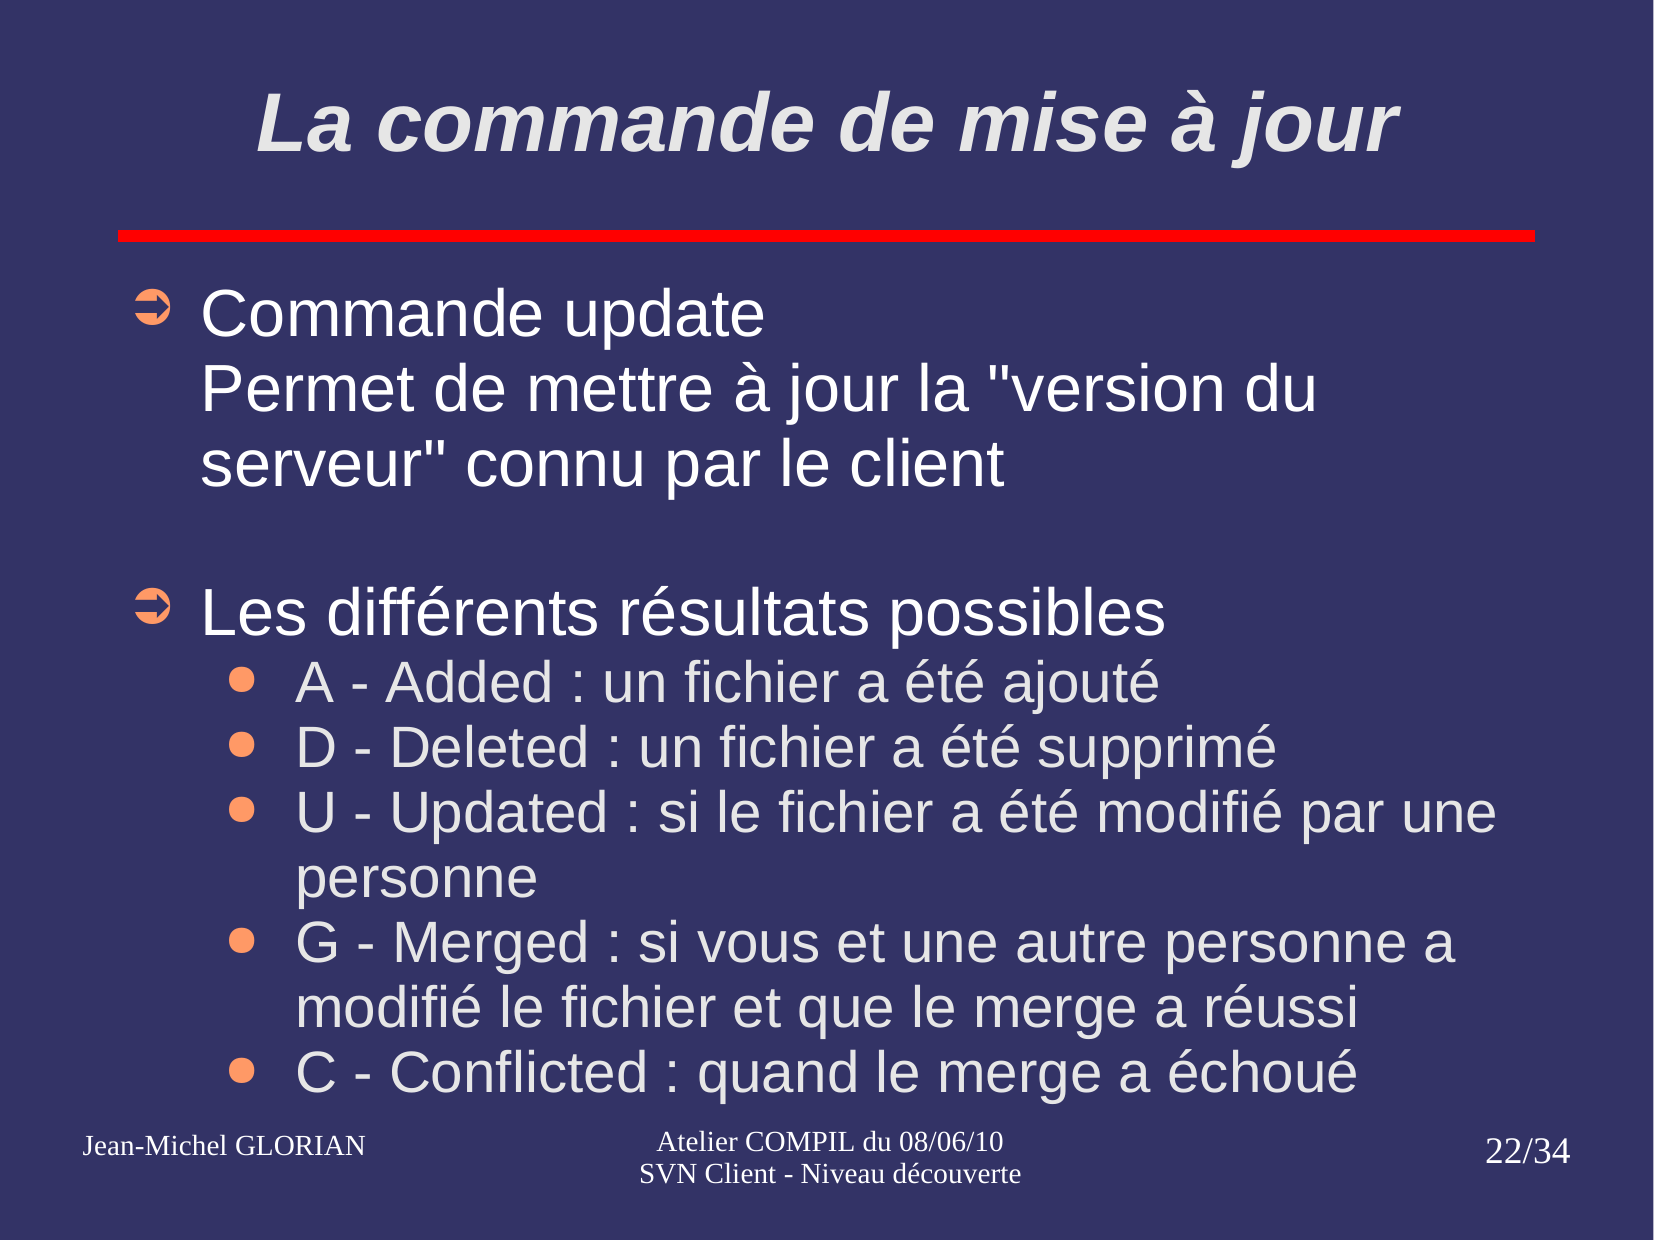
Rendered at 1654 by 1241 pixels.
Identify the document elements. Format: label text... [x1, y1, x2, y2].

title La commande de mise à jour [121, 26, 1534, 219]
list Commande update Permet de mettre à jour la "version du serveur" connu par le client Les différents résultats possibles A - Added : un fichier a été ajouté D - Deleted : un fichier a été supprimé U - Updated : si le fichier a été modifié par une personne G - Merged : si vous et une autre personne a modifié le fichier et que le merge a réussi C - Conflicted : quand le merge a échoué [118, 276, 1536, 1106]
